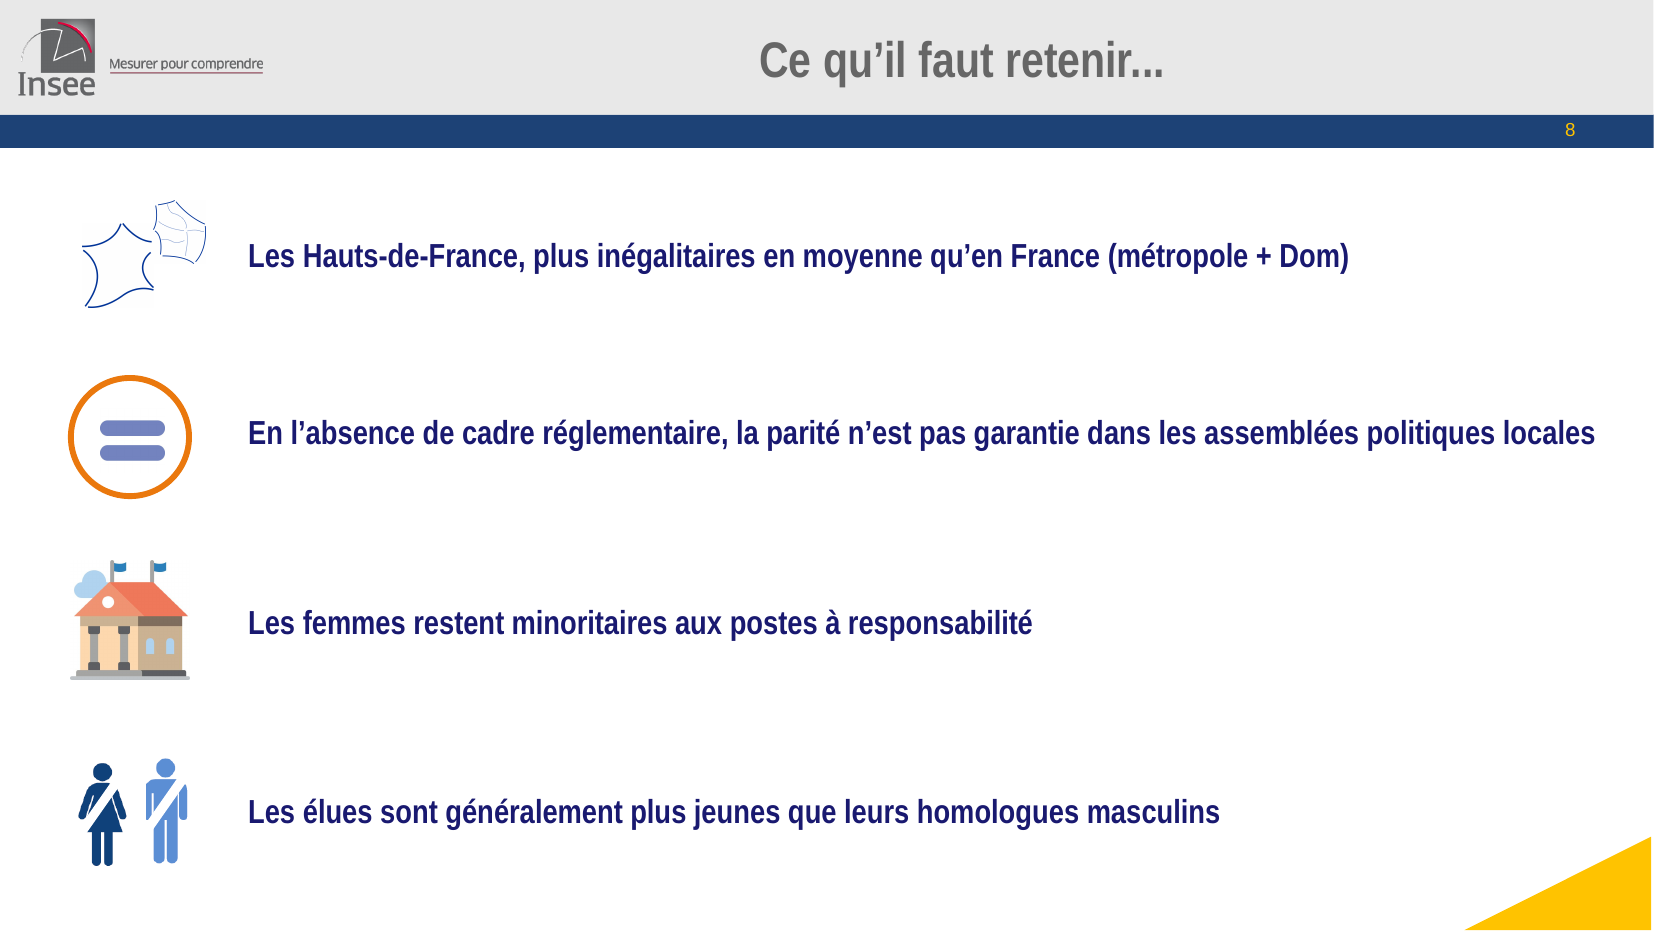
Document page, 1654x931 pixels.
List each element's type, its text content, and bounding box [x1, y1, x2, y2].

title En l’absence de cadre réglementaire, la parité n’est pas garantie dans les assemblées politiques locales [248, 393, 1630, 473]
picture [14, 0, 263, 99]
picture [70, 560, 190, 680]
title Les élues sont généralement plus jeunes que leurs homologues masculins [248, 771, 1571, 851]
text_box [70, 377, 190, 497]
picture [100, 408, 165, 473]
title Les femmes restent minoritaires aux postes à responsabilité [248, 582, 1571, 662]
title Les Hauts-de-France, plus inégalitaires en moyenne qu’en France (métropole + Dom) [248, 216, 1571, 296]
picture [47, 743, 220, 875]
text_box [146, 776, 187, 832]
picture [82, 200, 206, 308]
text_box [75, 781, 120, 838]
title Ce qu’il faut retenir... [271, 0, 1654, 119]
